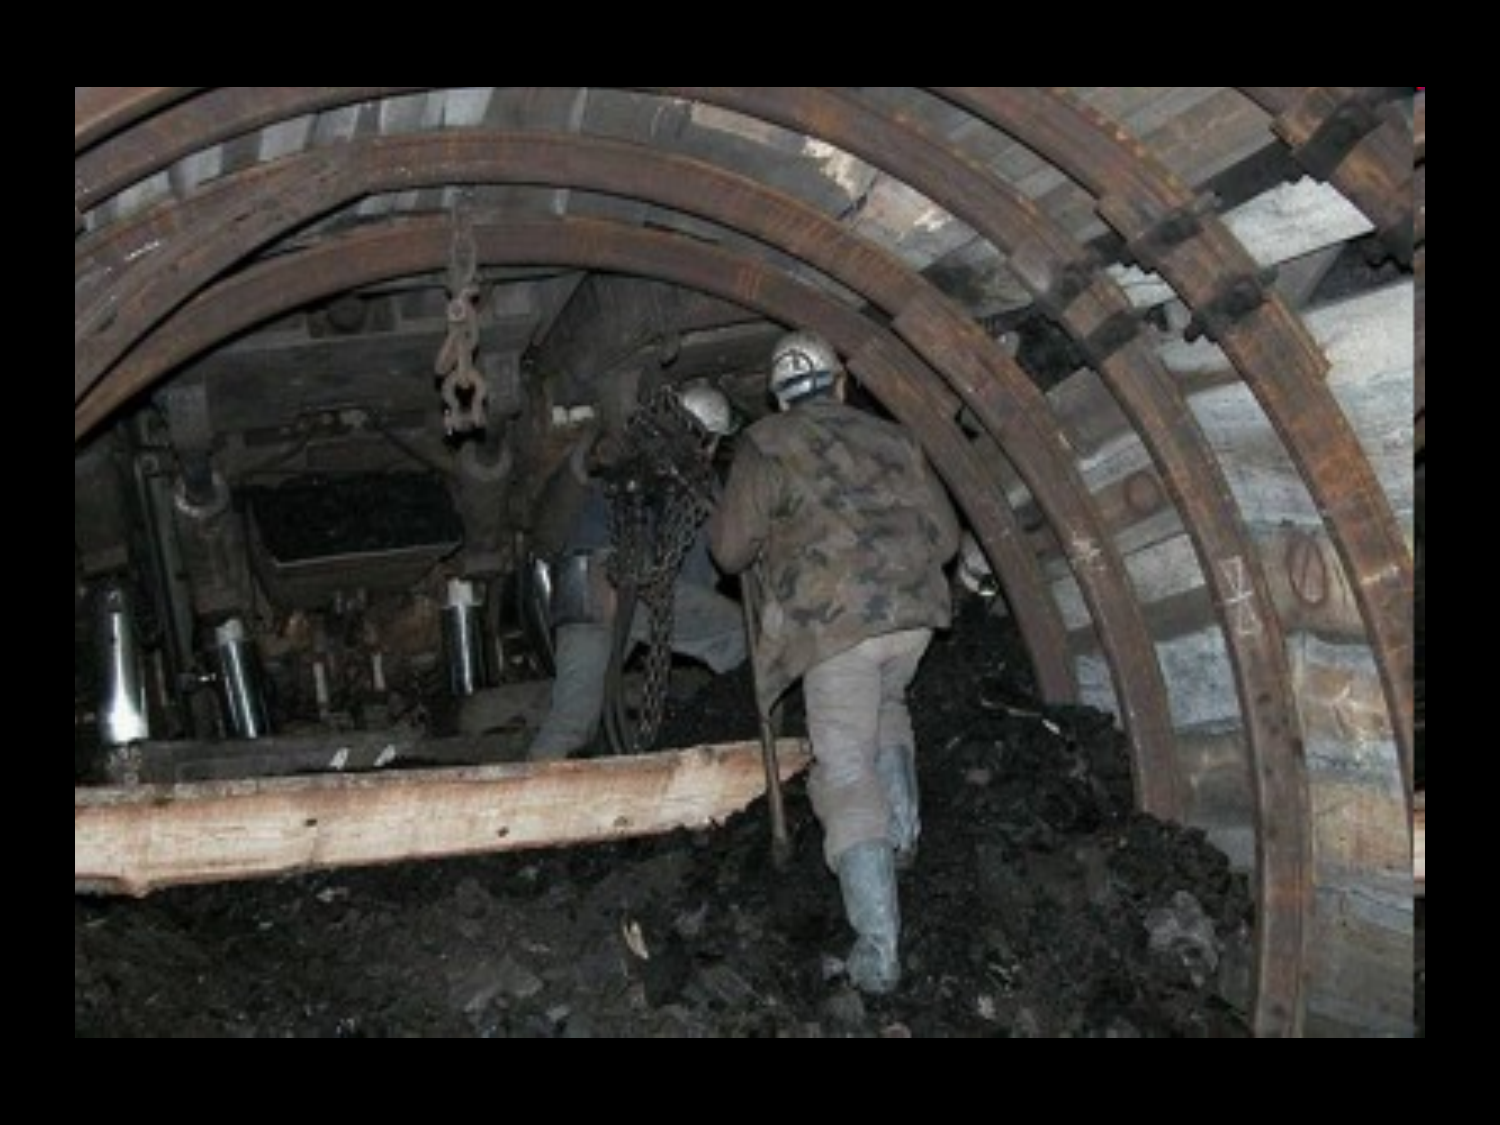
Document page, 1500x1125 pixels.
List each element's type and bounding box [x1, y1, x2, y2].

picture [75, 87, 1425, 1038]
